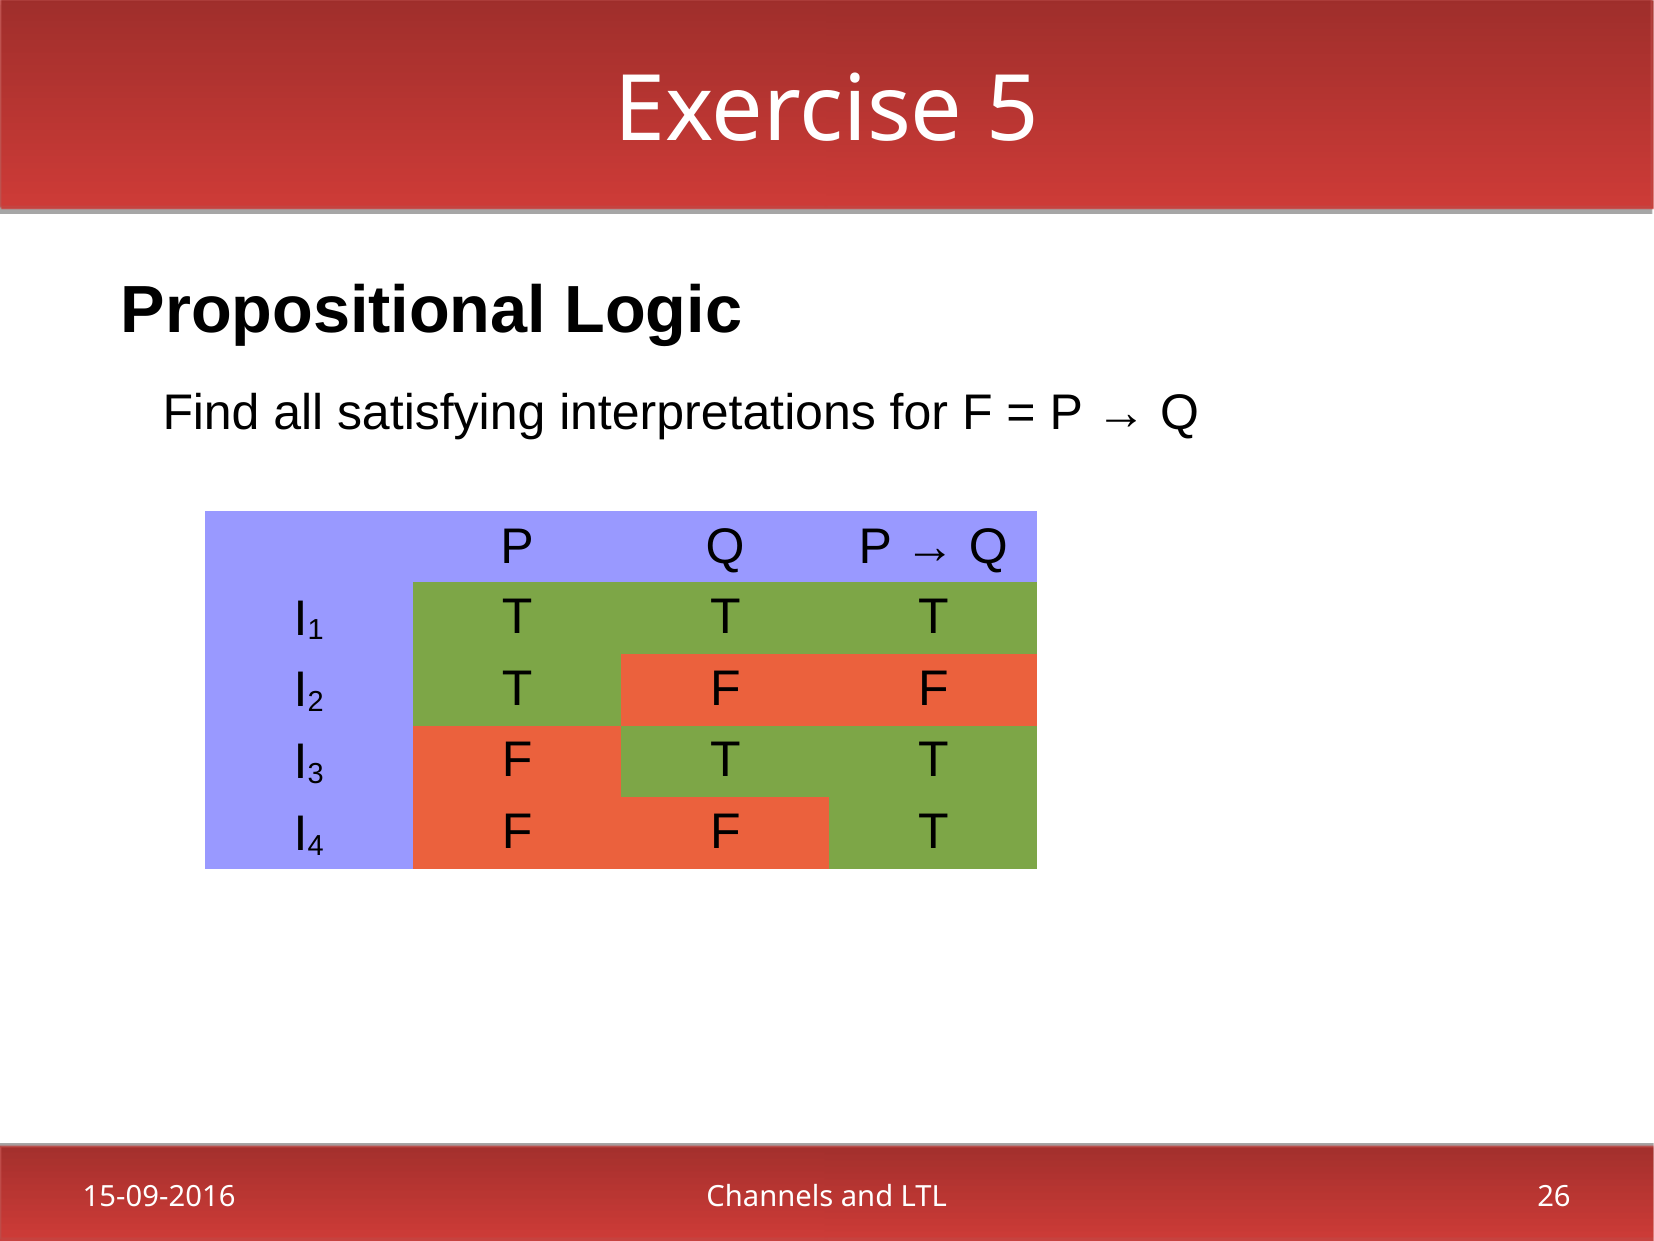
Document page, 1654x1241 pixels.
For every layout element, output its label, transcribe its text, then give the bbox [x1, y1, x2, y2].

table_cell T [413, 582, 621, 654]
table_header Q [621, 511, 829, 582]
table_cell T [829, 582, 1037, 654]
table_cell I1 [205, 582, 413, 654]
picture [0, 0, 1654, 214]
table_header P → Q [829, 511, 1037, 582]
table_header [205, 511, 413, 582]
picture [0, 1143, 1654, 1241]
table_cell T [829, 797, 1037, 869]
table_header P [413, 511, 621, 582]
table_cell I2 [205, 654, 413, 726]
table_cell F [413, 797, 621, 869]
title Exercise 5 [59, 31, 1595, 178]
table_cell F [829, 654, 1037, 726]
table_cell I4 [205, 797, 413, 869]
table_cell F [413, 726, 621, 797]
table_cell T [413, 654, 621, 726]
table_cell T [829, 726, 1037, 797]
table_cell F [621, 797, 829, 869]
text_box Propositional Logic [105, 264, 759, 354]
table_cell I3 [205, 726, 413, 797]
table_cell F [621, 654, 829, 726]
table_cell T [621, 582, 829, 654]
table_cell T [621, 726, 829, 797]
text_box Find all satisfying interpretations for F = P → Q [147, 377, 1215, 448]
